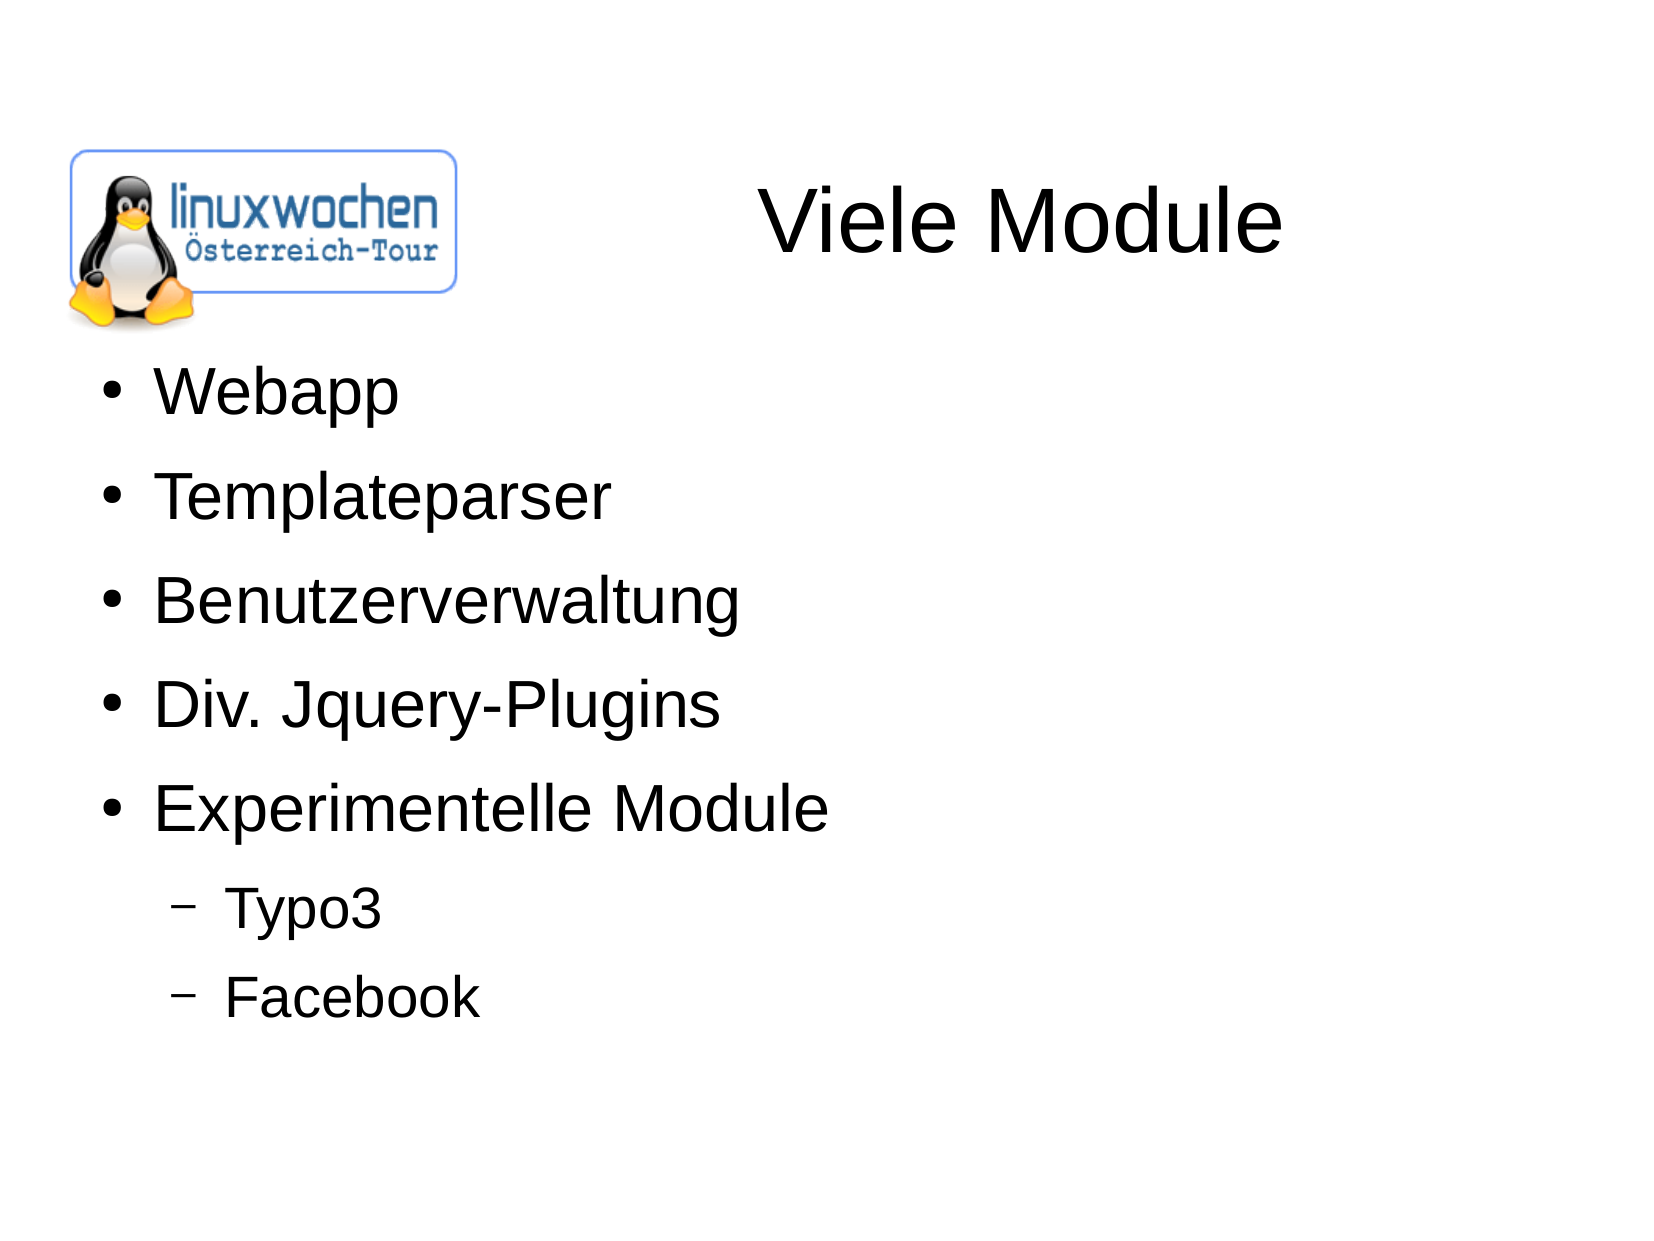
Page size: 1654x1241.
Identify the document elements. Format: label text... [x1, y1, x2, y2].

title Viele Module [484, 151, 1559, 291]
picture [37, 129, 472, 338]
list Webapp Templateparser Benutzerverwaltung Div. Jquery-Plugins Experimentelle Module Typo3 Facebook [82, 354, 1571, 1111]
